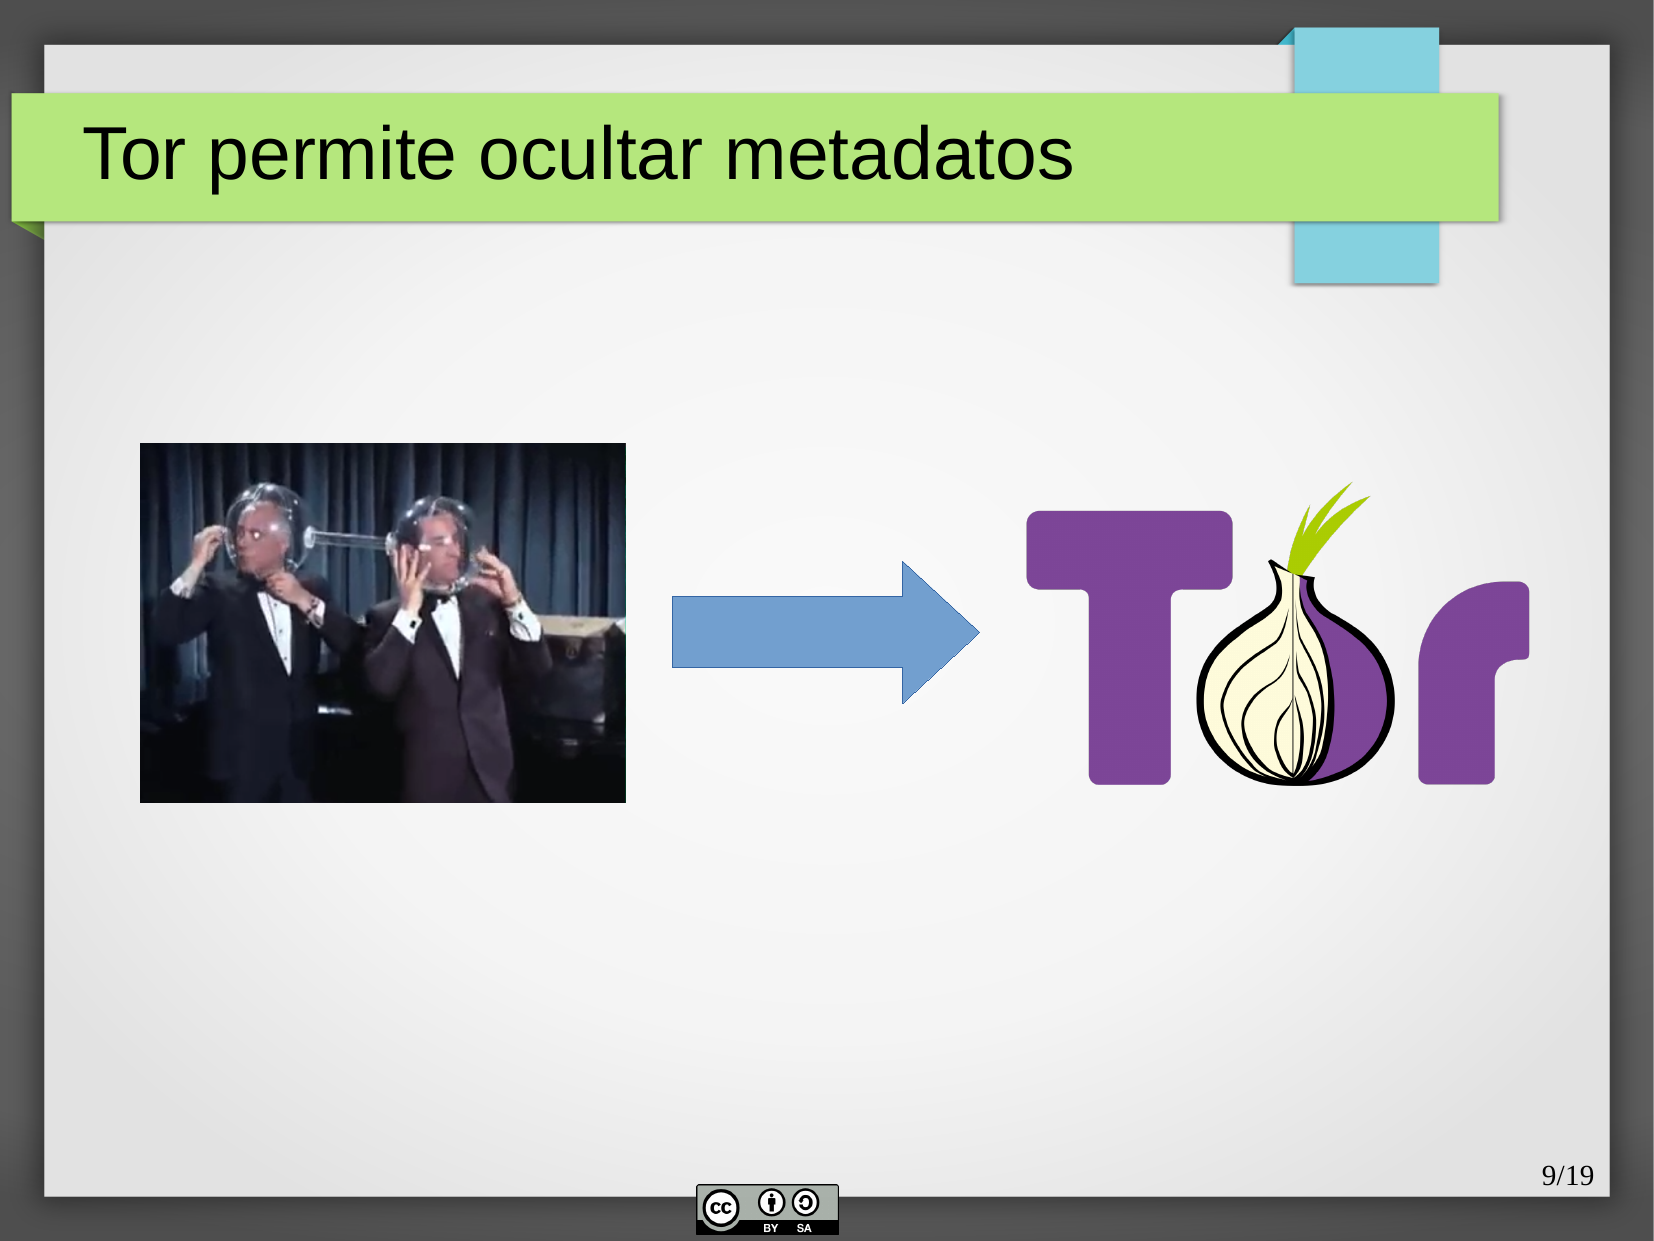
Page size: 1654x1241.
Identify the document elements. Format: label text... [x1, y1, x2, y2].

picture [0, 0, 1654, 1241]
title Tor permite ocultar metadatos [82, 94, 1264, 213]
text_box [672, 561, 980, 704]
